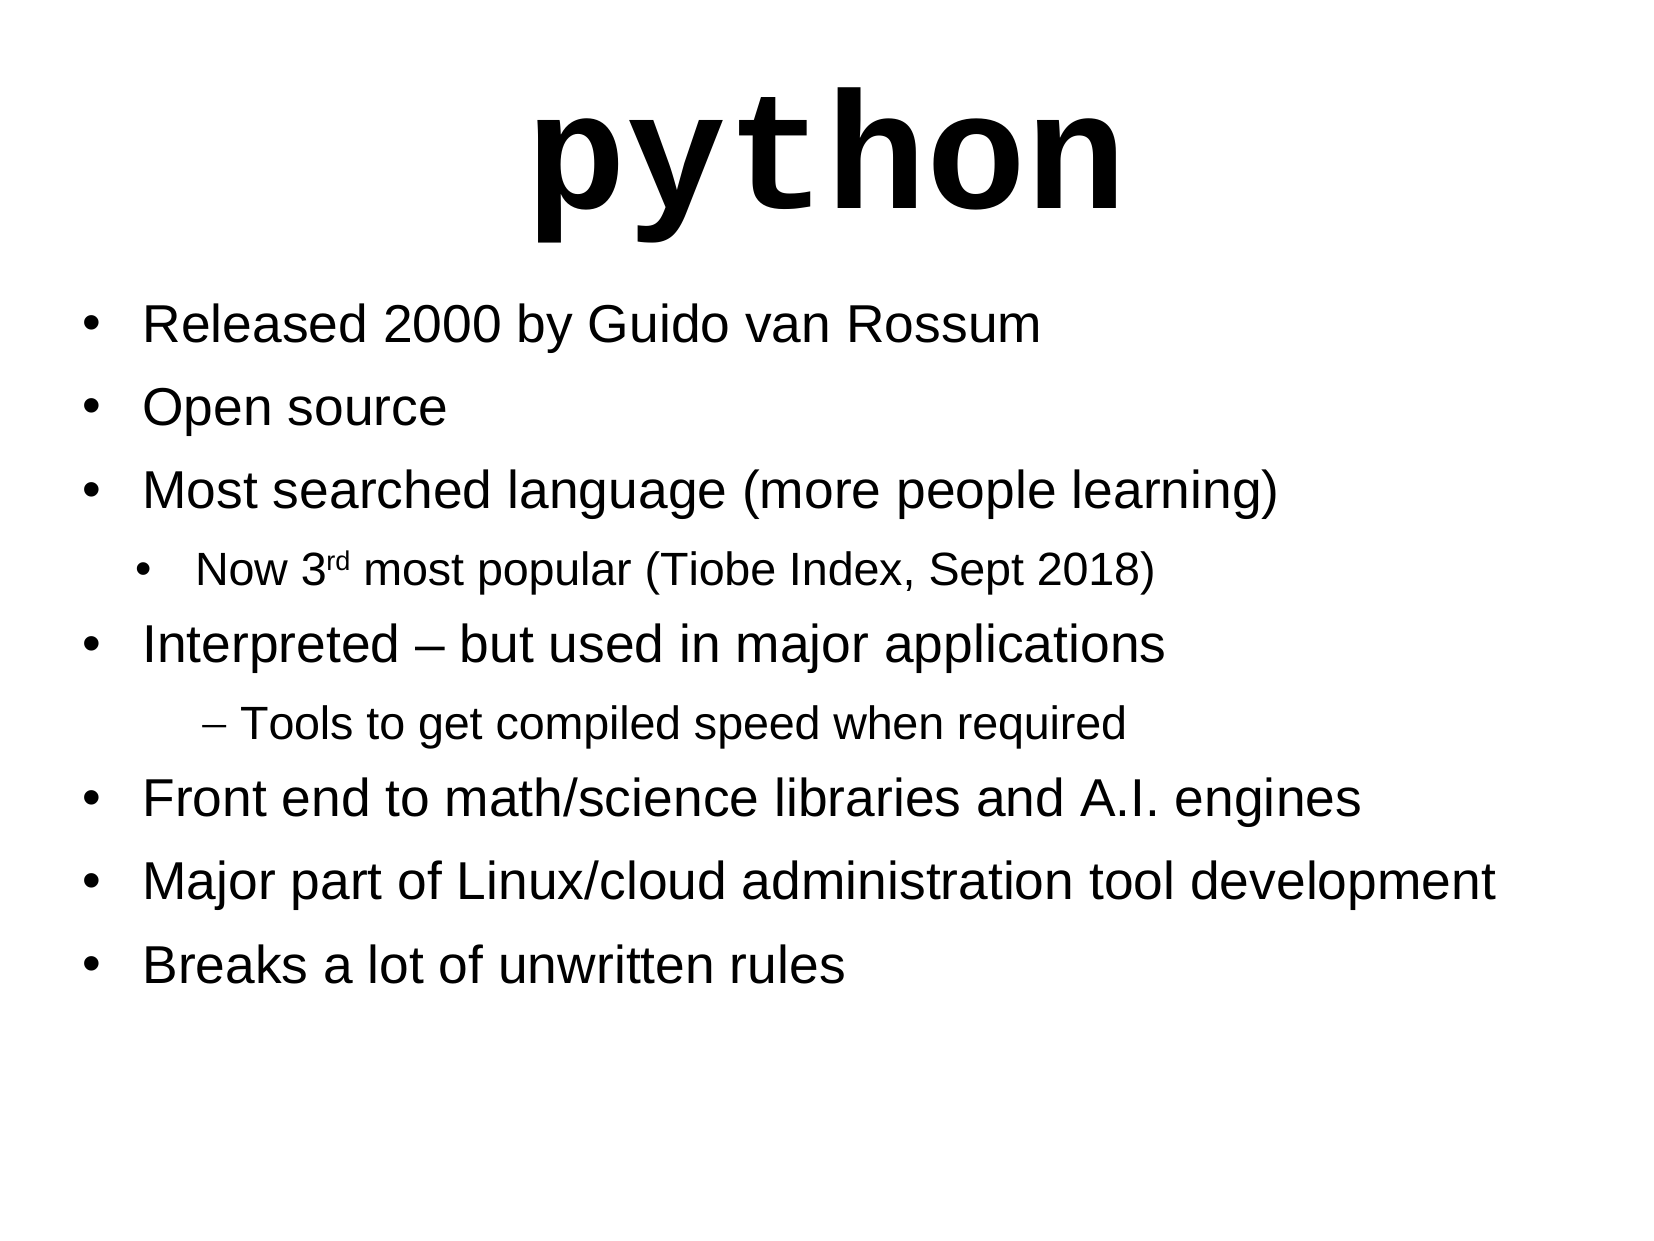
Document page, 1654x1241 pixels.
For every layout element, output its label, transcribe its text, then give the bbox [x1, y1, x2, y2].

title python [82, 49, 1571, 257]
list Released 2000 by Guido van Rossum Open source Most searched language (more people learning) Now 3rd most popular (Tiobe Index, Sept 2018) Interpreted – but used in major applications Tools to get compiled speed when required Front end to math/science libraries and A.I. engines Major part of Linux/cloud administration tool development Breaks a lot of unwritten rules [82, 290, 1571, 1010]
